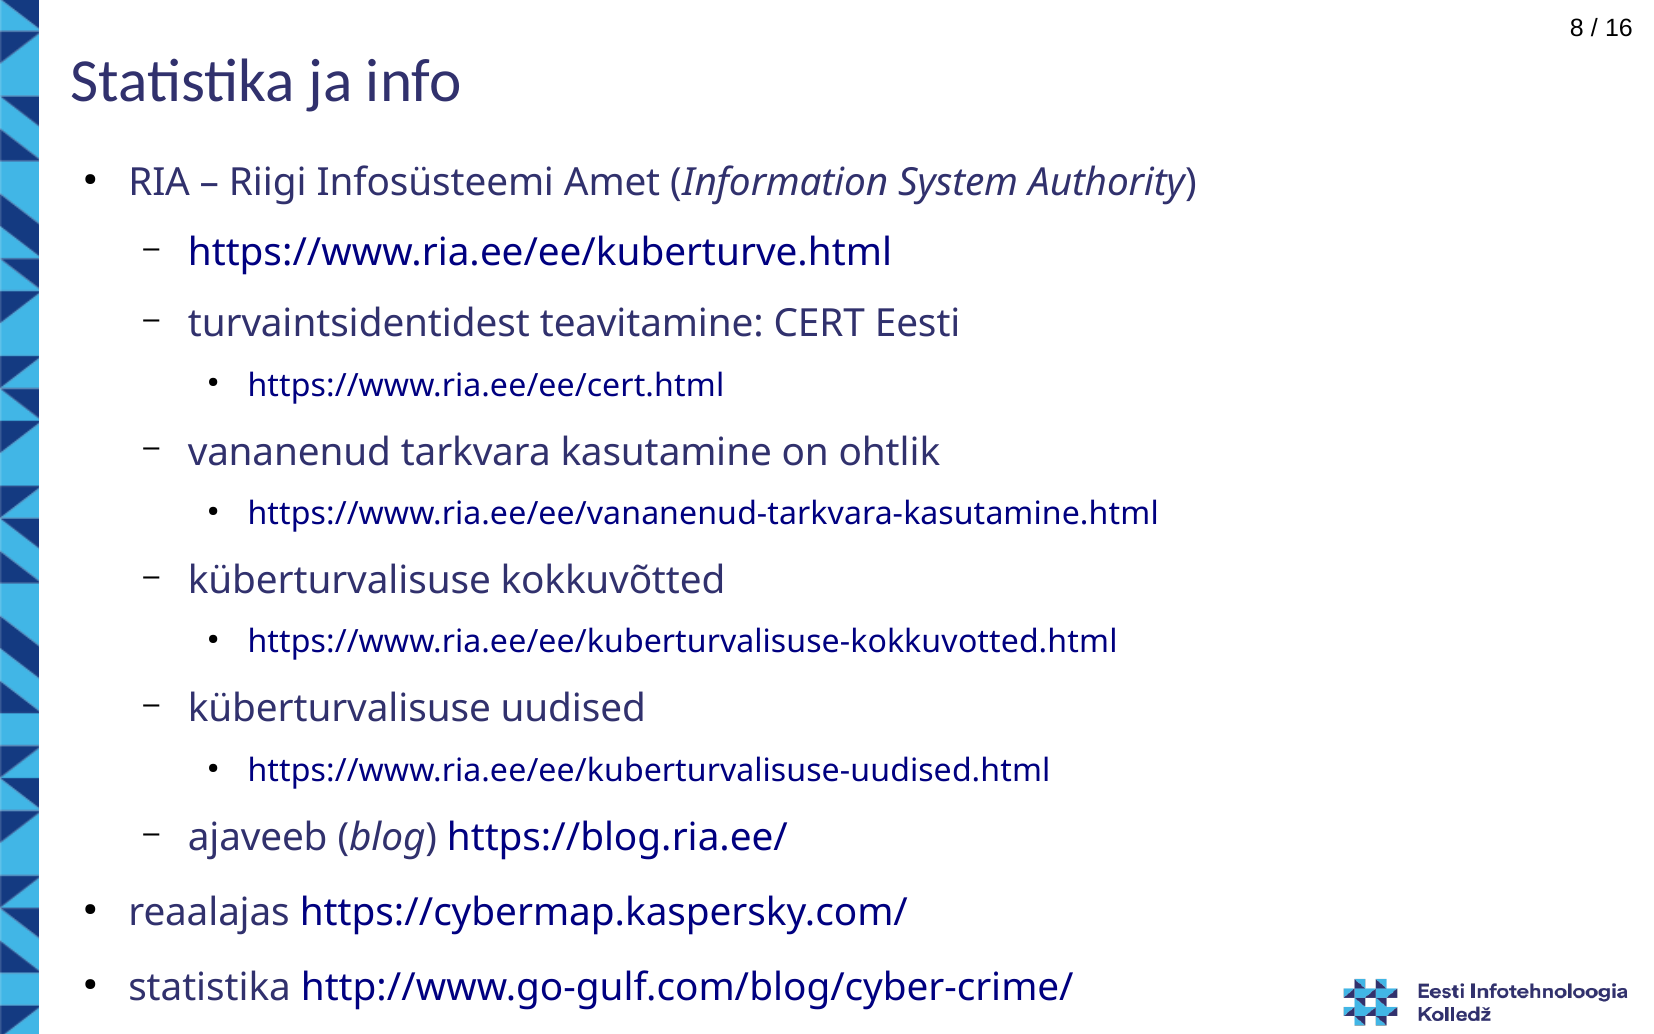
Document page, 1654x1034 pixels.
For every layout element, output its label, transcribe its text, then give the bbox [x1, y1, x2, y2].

list RIA – Riigi Infosüsteemi Amet (Information System Authority) https://www.ria.ee/ee/kuberturve.html turvaintsidentidest teavitamine: CERT Eesti https://www.ria.ee/ee/cert.html vananenud tarkvara kasutamine on ohtlik https://www.ria.ee/ee/vananenud-tarkvara-kasutamine.html küberturvalisuse kokkuvõtted https://www.ria.ee/ee/kuberturvalisuse-kokkuvotted.html küberturvalisuse uudised https://www.ria.ee/ee/kuberturvalisuse-uudised.html ajaveeb (blog) https://blog.ria.ee/ reaalajas https://cybermap.kaspersky.com/ statistika http://www.go-gulf.com/blog/cyber-crime/ [68, 153, 1630, 1016]
title Statistika ja info [70, 41, 1630, 130]
